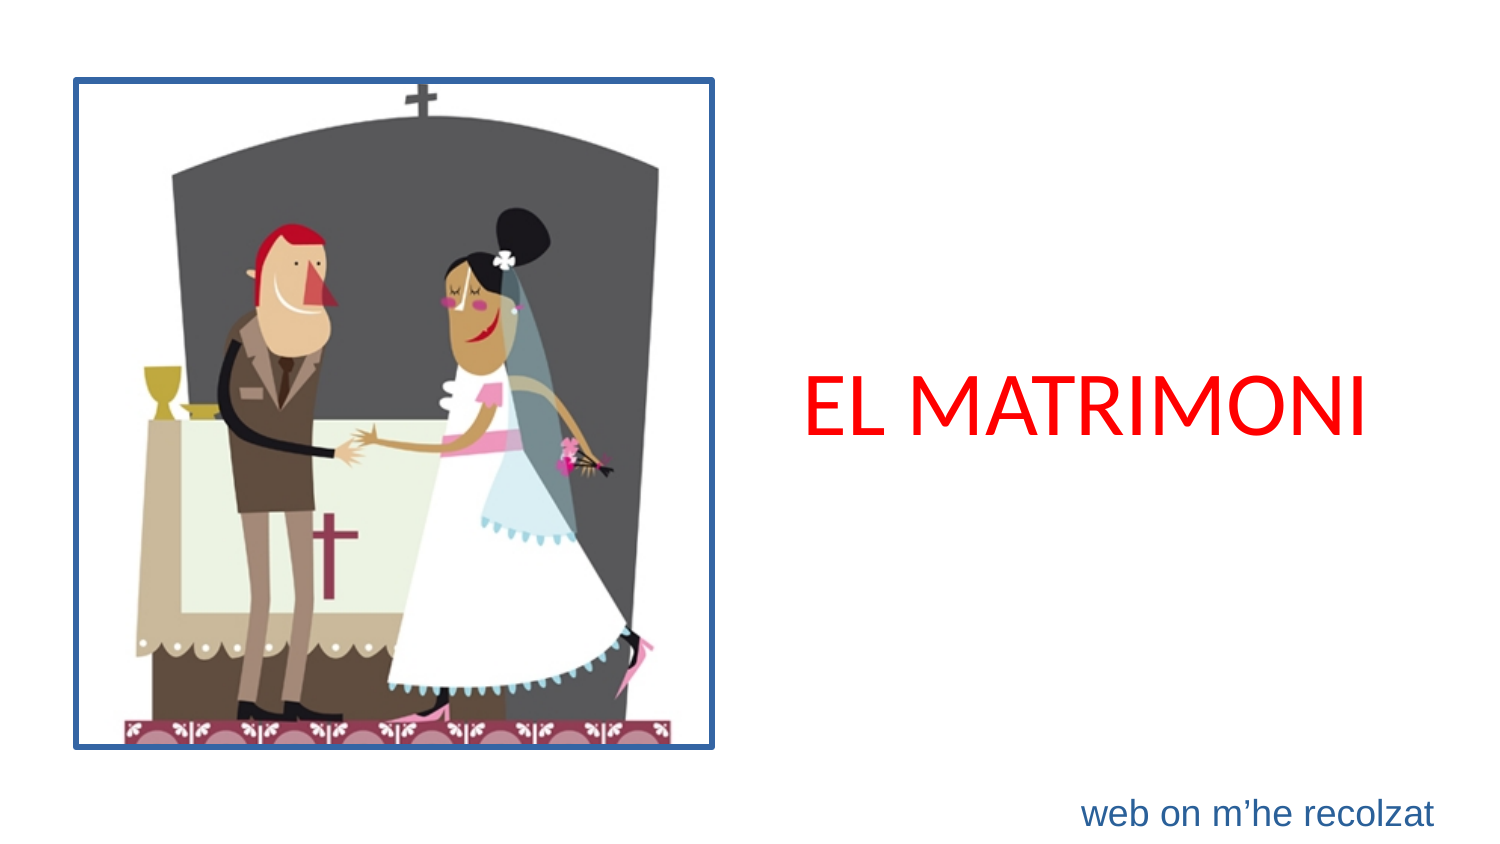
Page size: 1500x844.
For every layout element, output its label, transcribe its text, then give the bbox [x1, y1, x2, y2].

text_box web on m’he recolzat [1039, 785, 1477, 843]
title EL MATRIMONI [715, 150, 1459, 647]
picture [78, 83, 709, 745]
